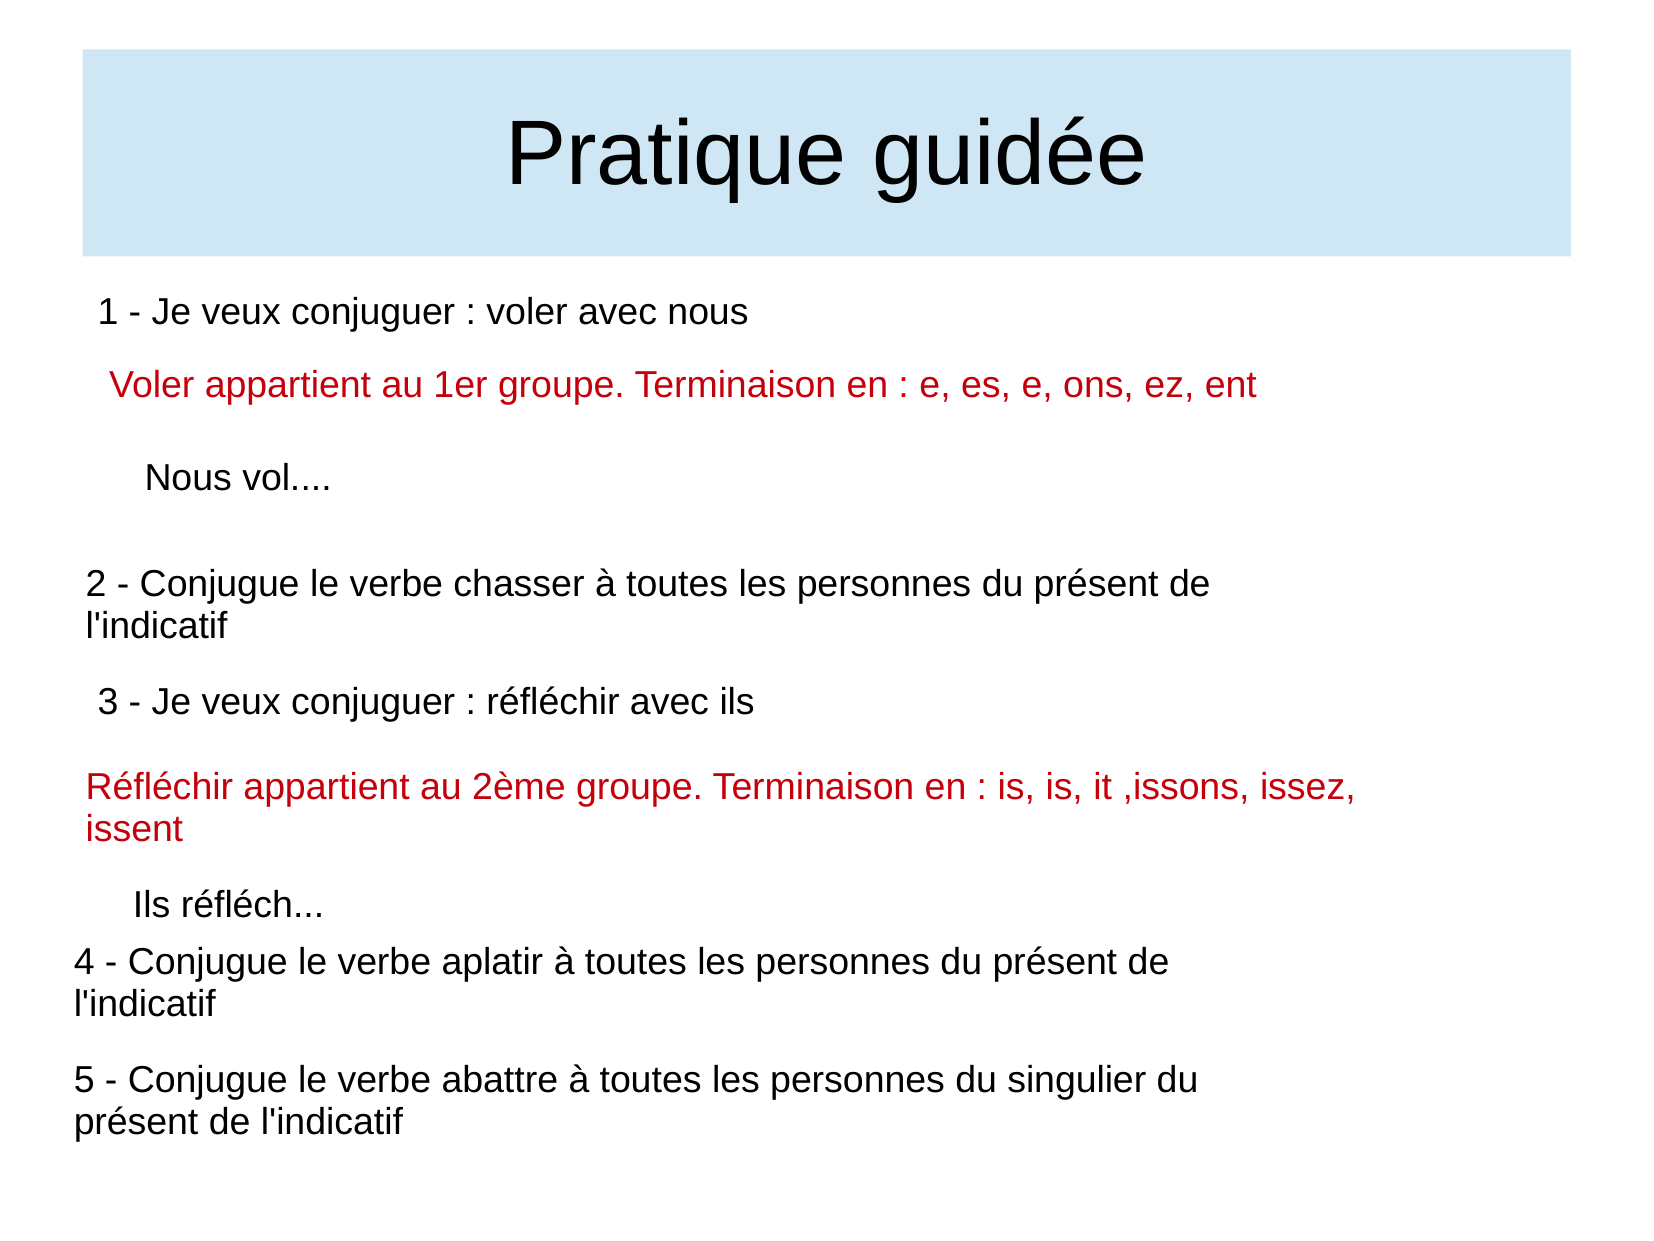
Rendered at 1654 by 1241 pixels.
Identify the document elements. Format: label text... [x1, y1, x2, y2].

text_box Voler appartient au 1er groupe. Terminaison en : e, es, e, ons, ez, ent [94, 356, 1501, 414]
text_box 3 - Je veux conjuguer : réfléchir avec ils [82, 673, 1052, 731]
text_box 1 - Je veux conjuguer : voler avec nous [82, 283, 792, 341]
text_box Ils réfléch... [118, 876, 567, 934]
text_box 2 - Conjugue le verbe chasser à toutes les personnes du présent de l'indicatif [70, 555, 1335, 655]
title Pratique guidée [82, 49, 1571, 257]
text_box 5 - Conjugue le verbe abattre à toutes les personnes du singulier du présent de l'indicatif [59, 1051, 1323, 1151]
text_box Réfléchir appartient au 2ème groupe. Terminaison en : is, is, it ,issons, issez, issent [70, 758, 1477, 858]
text_box 4 - Conjugue le verbe aplatir à toutes les personnes du présent de l'indicatif [59, 933, 1323, 1032]
text_box Nous vol.... [129, 448, 579, 506]
